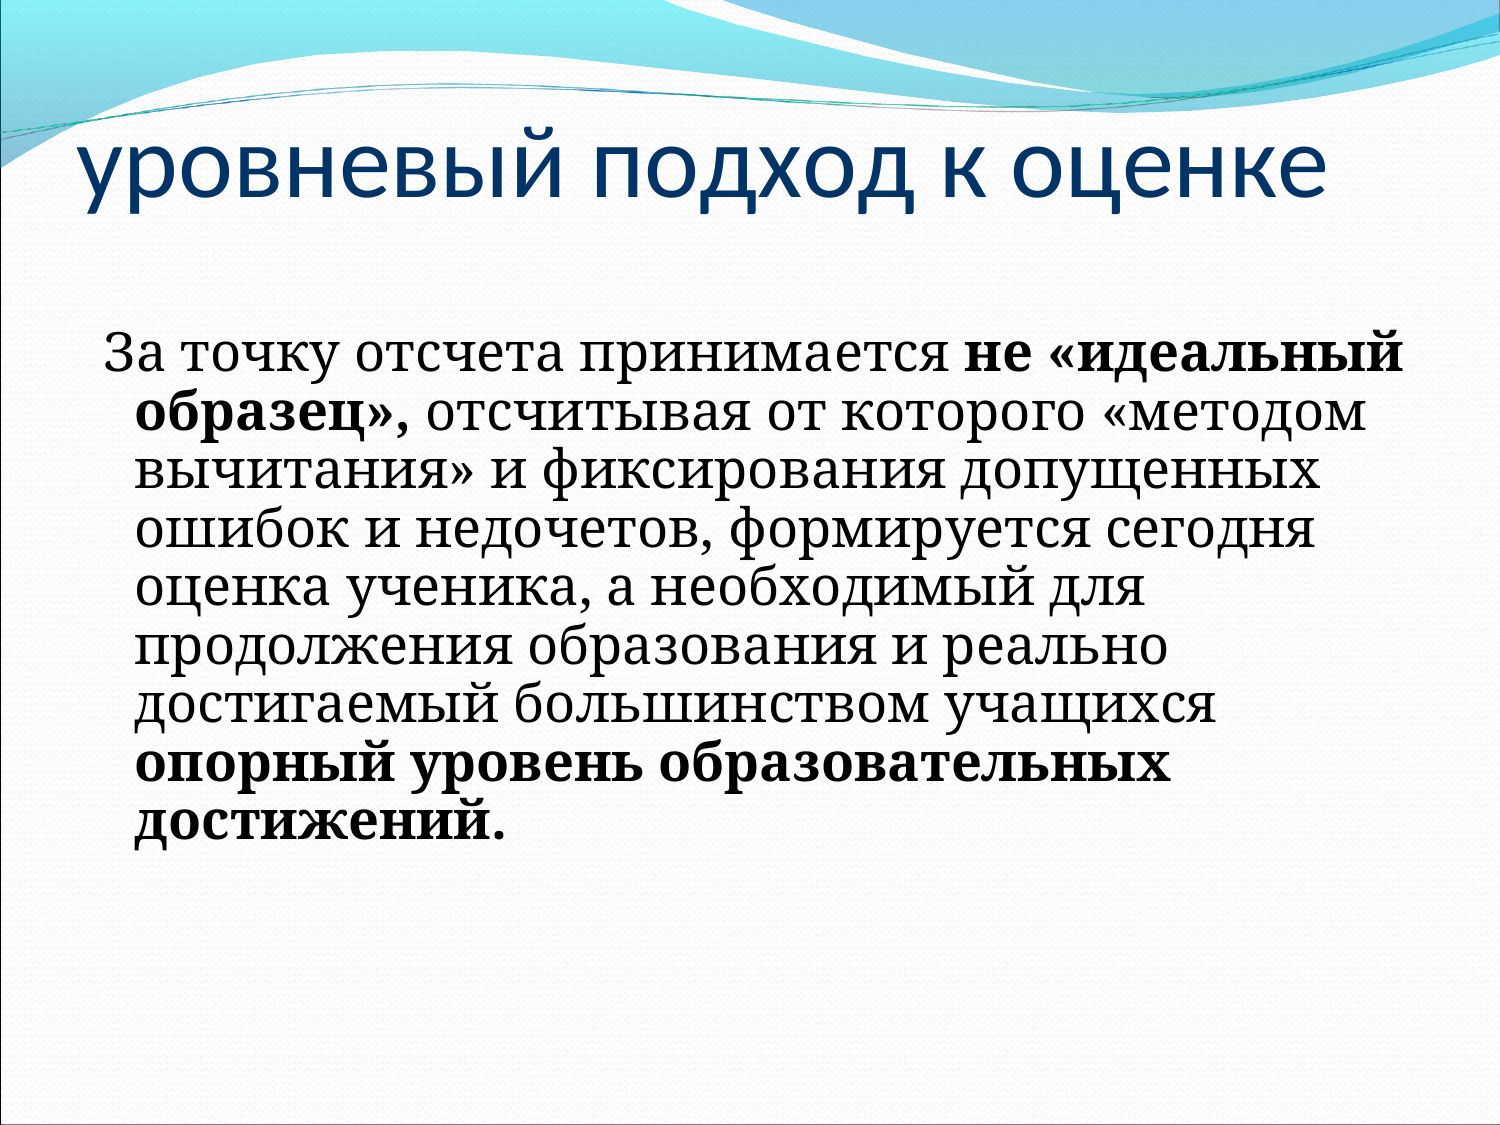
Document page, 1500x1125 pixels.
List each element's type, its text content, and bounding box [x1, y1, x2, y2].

title уровневый подход к оценке [76, 30, 1427, 219]
picture [0, 0, 1500, 1125]
list За точку отсчета принимается не «идеальный образец», отсчитывая от которого «методом вычитания» и фиксирования допущенных ошибок и недочетов, формируется сегодня оценка ученика, а необходимый для продолжения образования и реально достигаемый большинством учащихся опорный уровень образовательных достижений. [75, 317, 1426, 1038]
